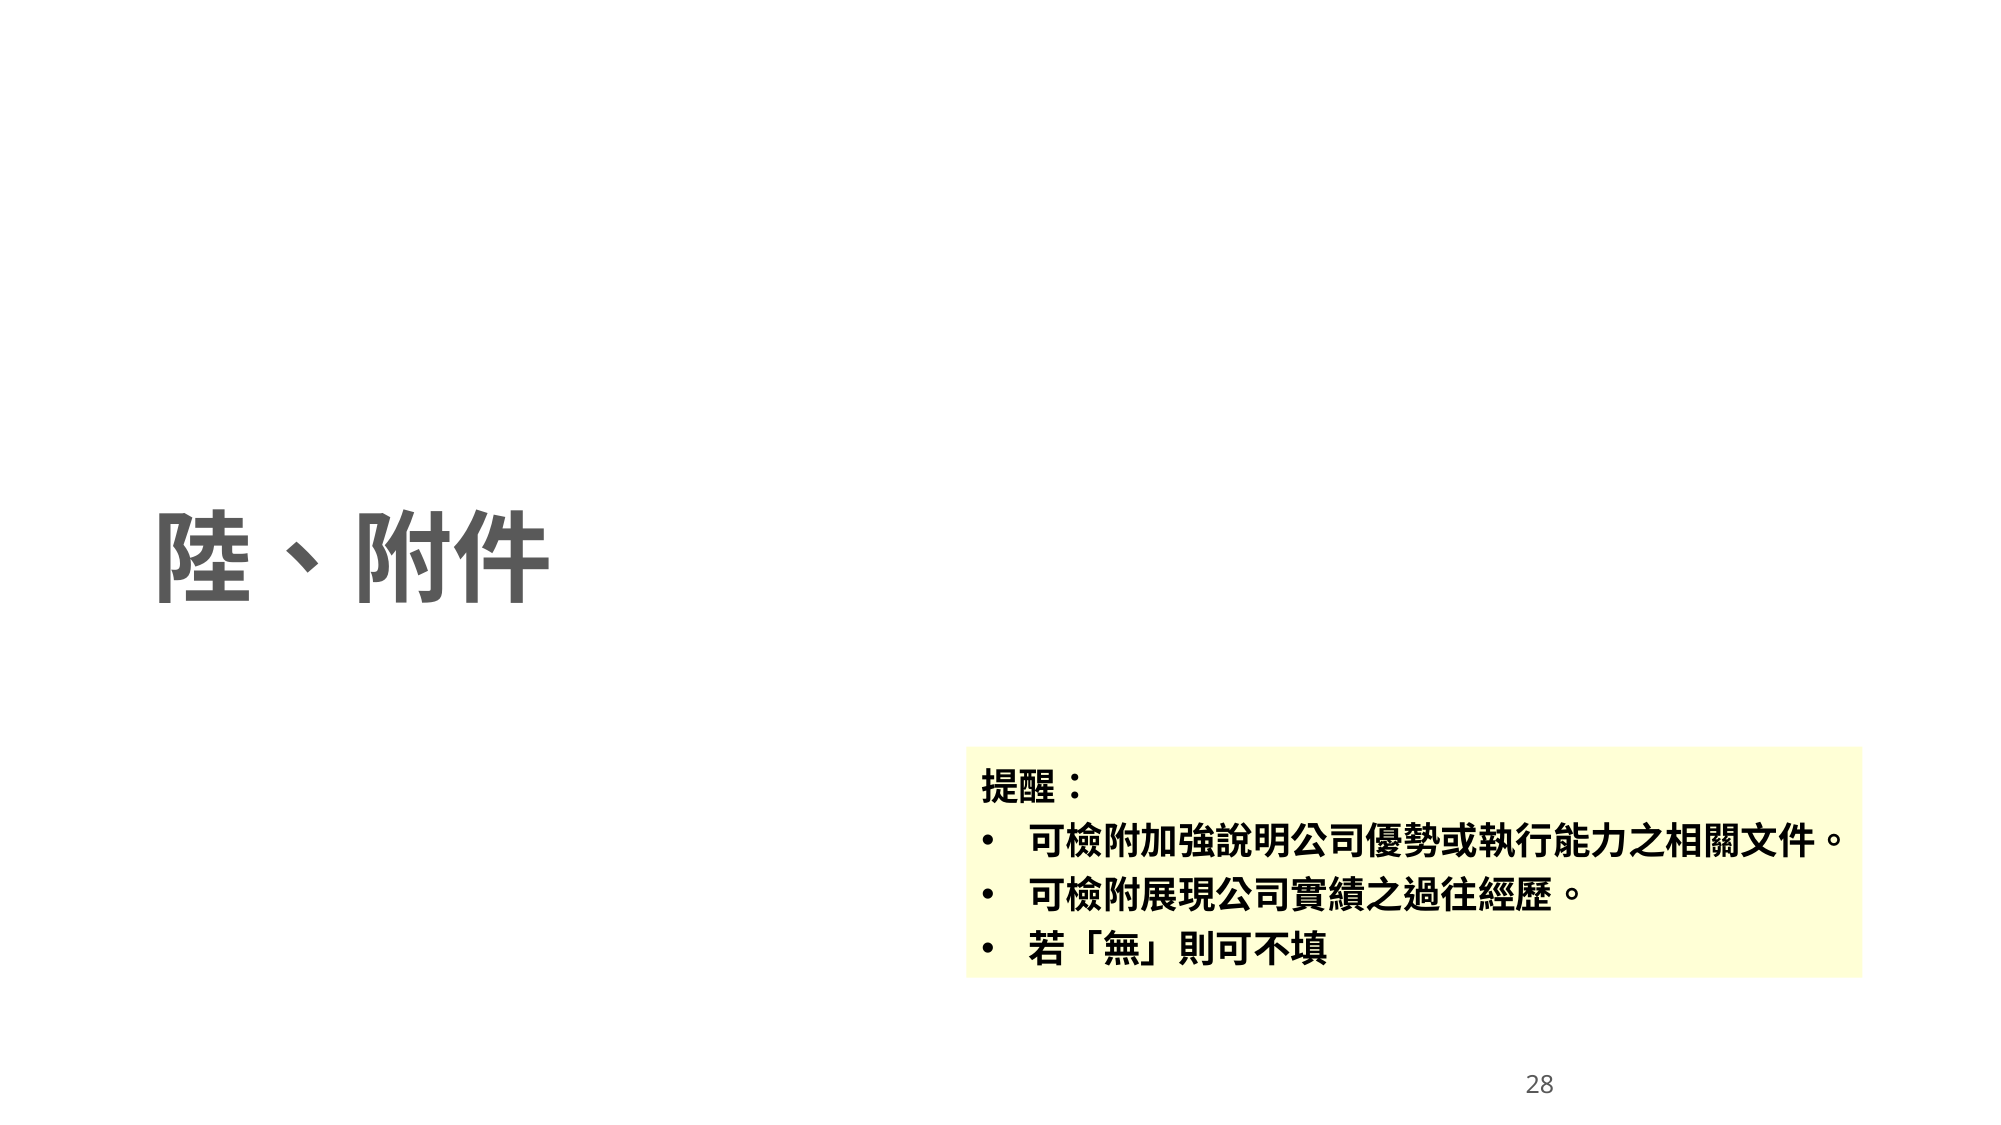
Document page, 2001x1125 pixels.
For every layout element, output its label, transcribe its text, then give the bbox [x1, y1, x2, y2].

text_box 提醒： 可檢附加強說明公司優勢或執行能力之相關文件。 可檢附展現公司實績之過往經歷。 若「無」則可不填 [966, 747, 1862, 978]
title 陸、附件 [137, 453, 1863, 672]
text_box <編號> [1510, 1061, 1961, 1097]
